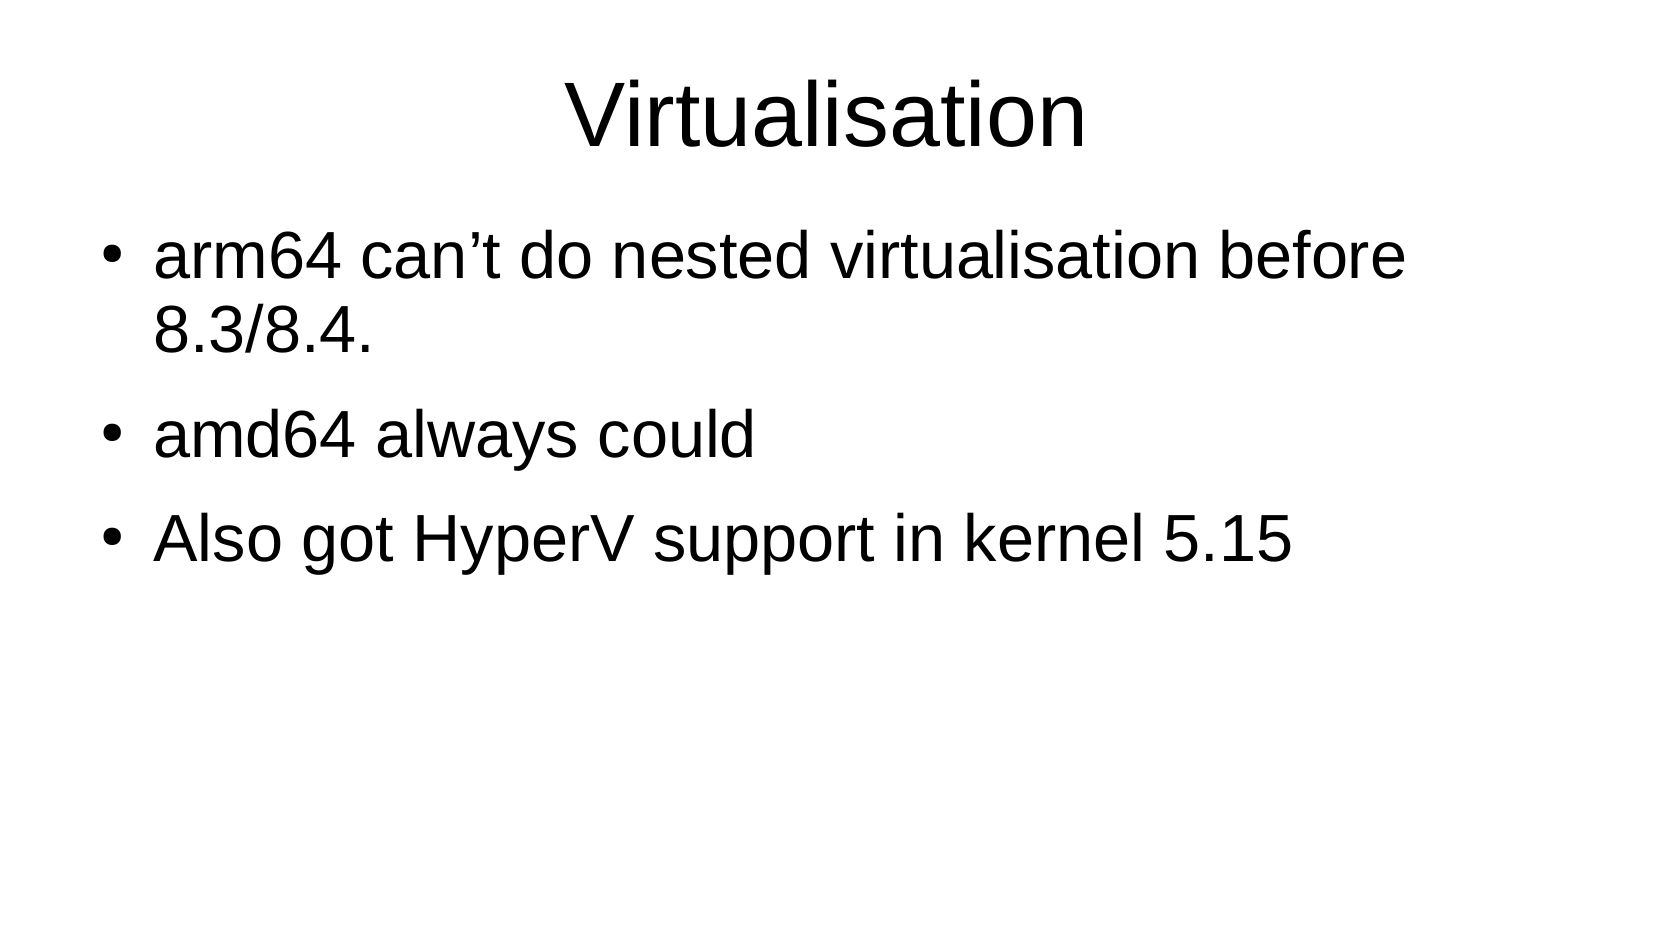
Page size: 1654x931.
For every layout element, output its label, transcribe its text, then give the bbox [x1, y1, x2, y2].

title Virtualisation [82, 37, 1571, 193]
list arm64 can’t do nested virtualisation before 8.3/8.4. amd64 always could Also got HyperV support in kernel 5.15 [82, 217, 1571, 758]
